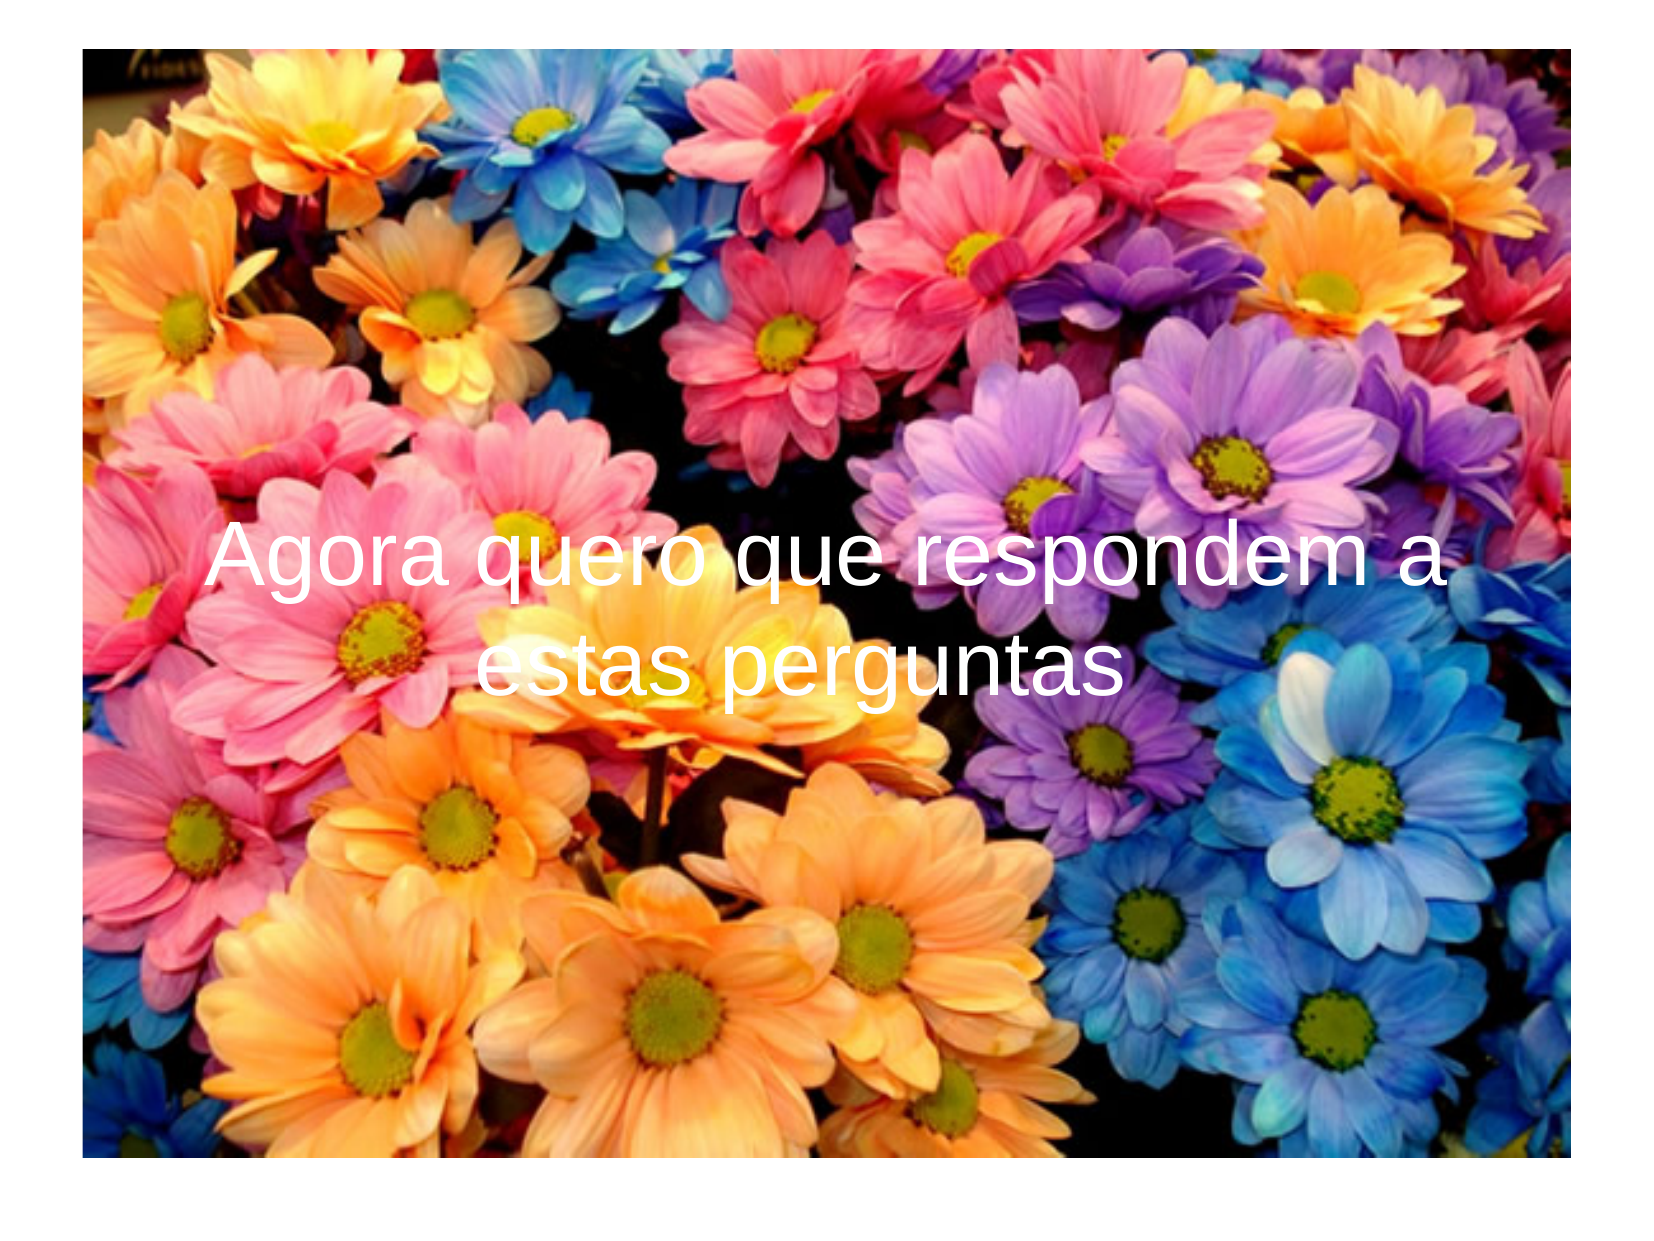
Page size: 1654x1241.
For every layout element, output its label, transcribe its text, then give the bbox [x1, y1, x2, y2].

title Agora quero que respondem a estas perguntas [82, 49, 1571, 1158]
